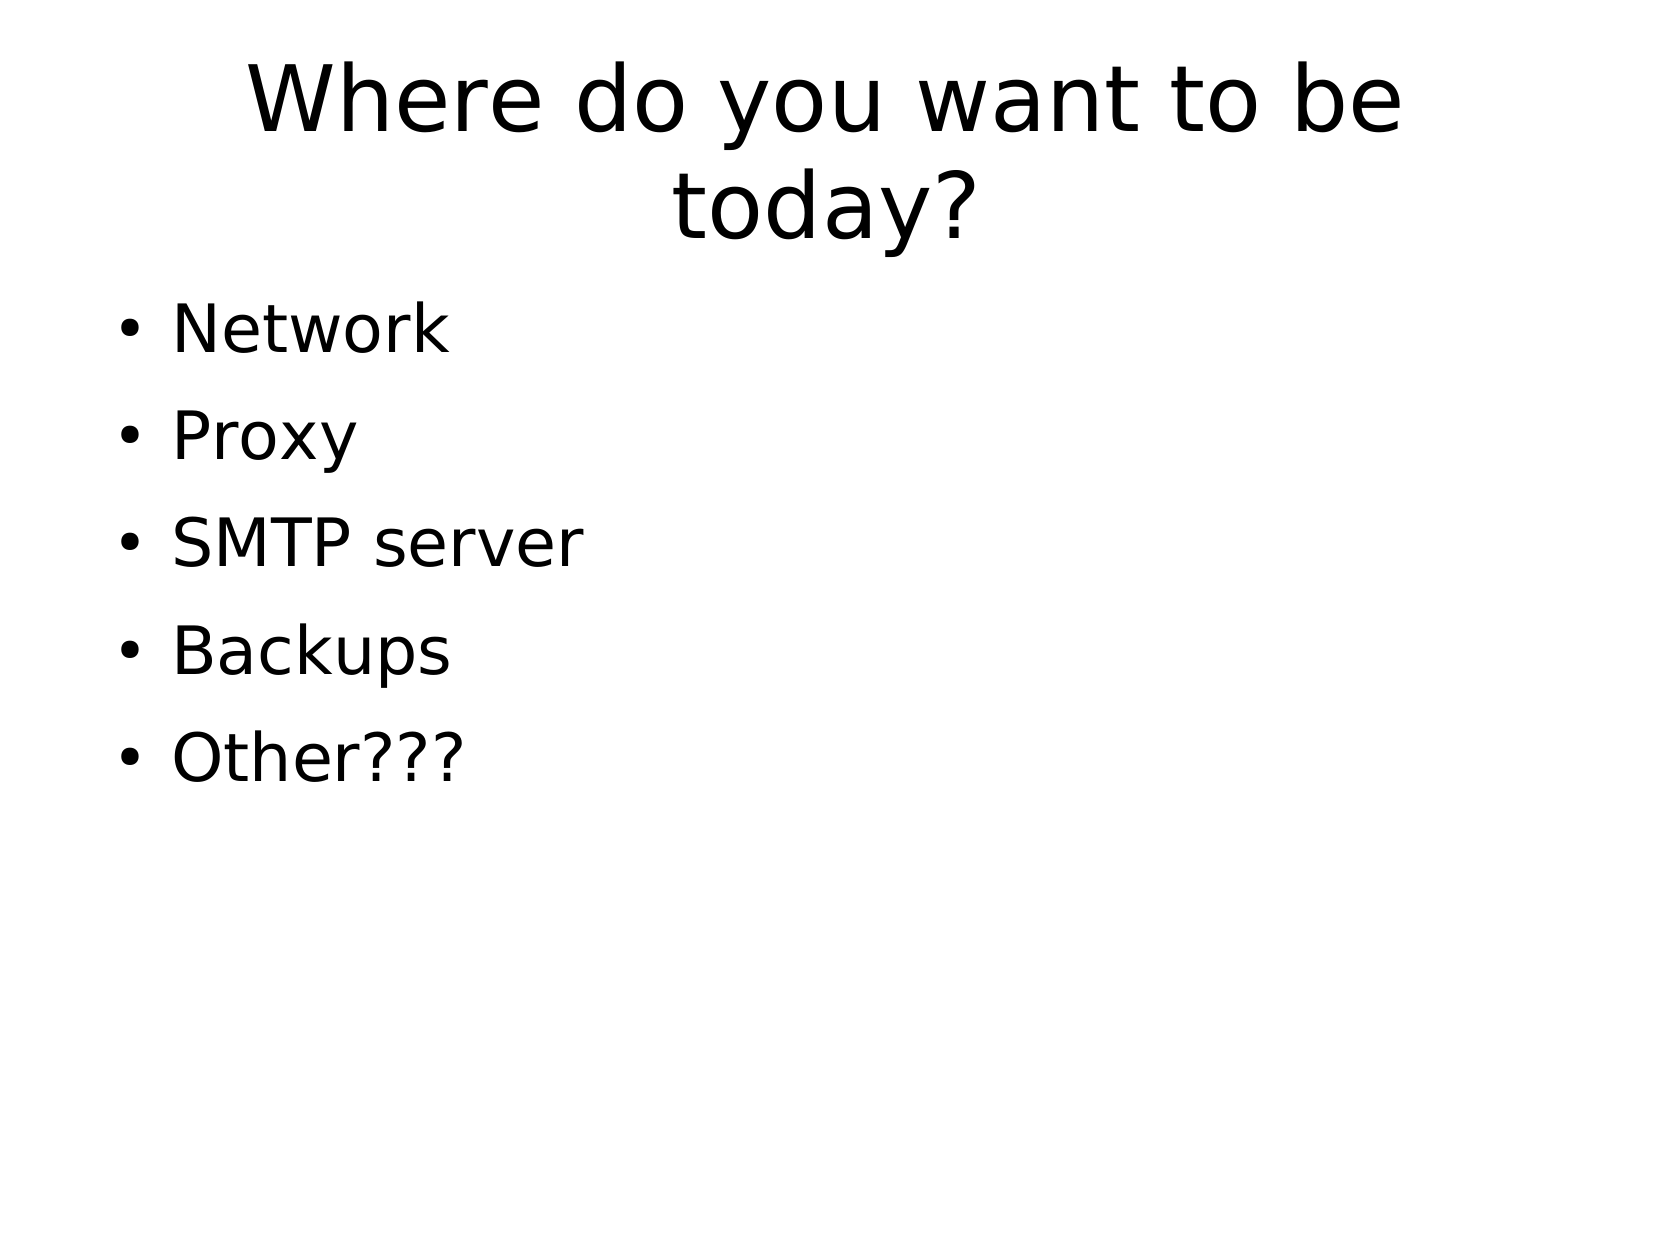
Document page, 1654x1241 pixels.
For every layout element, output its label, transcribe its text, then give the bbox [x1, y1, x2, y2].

list Network Proxy SMTP server Backups Other??? [82, 290, 1571, 1109]
title Where do you want to be today? [82, 45, 1571, 261]
